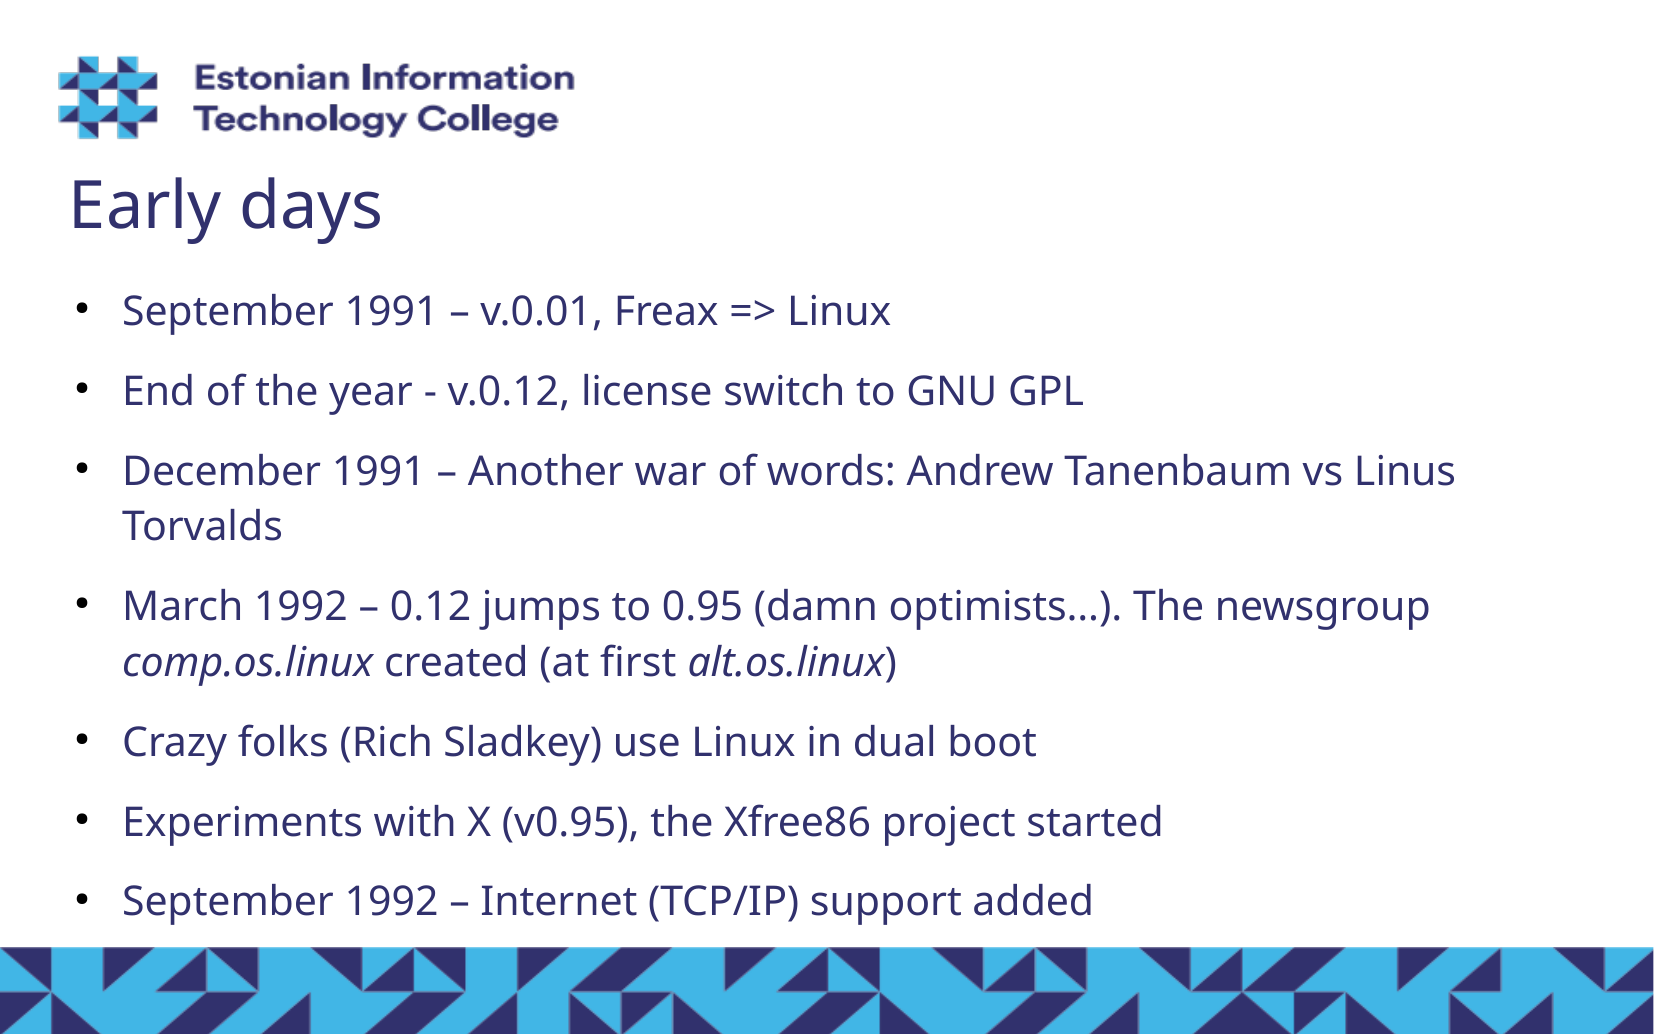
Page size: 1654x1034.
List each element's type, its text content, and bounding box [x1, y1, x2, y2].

title Early days [68, 133, 1536, 272]
list September 1991 – v.0.01, Freax => Linux End of the year - v.0.12, license switch to GNU GPL December 1991 – Another war of words: Andrew Tanenbaum vs Linus Torvalds March 1992 – 0.12 jumps to 0.95 (damn optimists…). The newsgroup comp.os.linux created (at first alt.os.linux) Crazy folks (Rich Sladkey) use Linux in dual boot Experiments with X (v0.95), the Xfree86 project started September 1992 – Internet (TCP/IP) support added [59, 281, 1595, 934]
